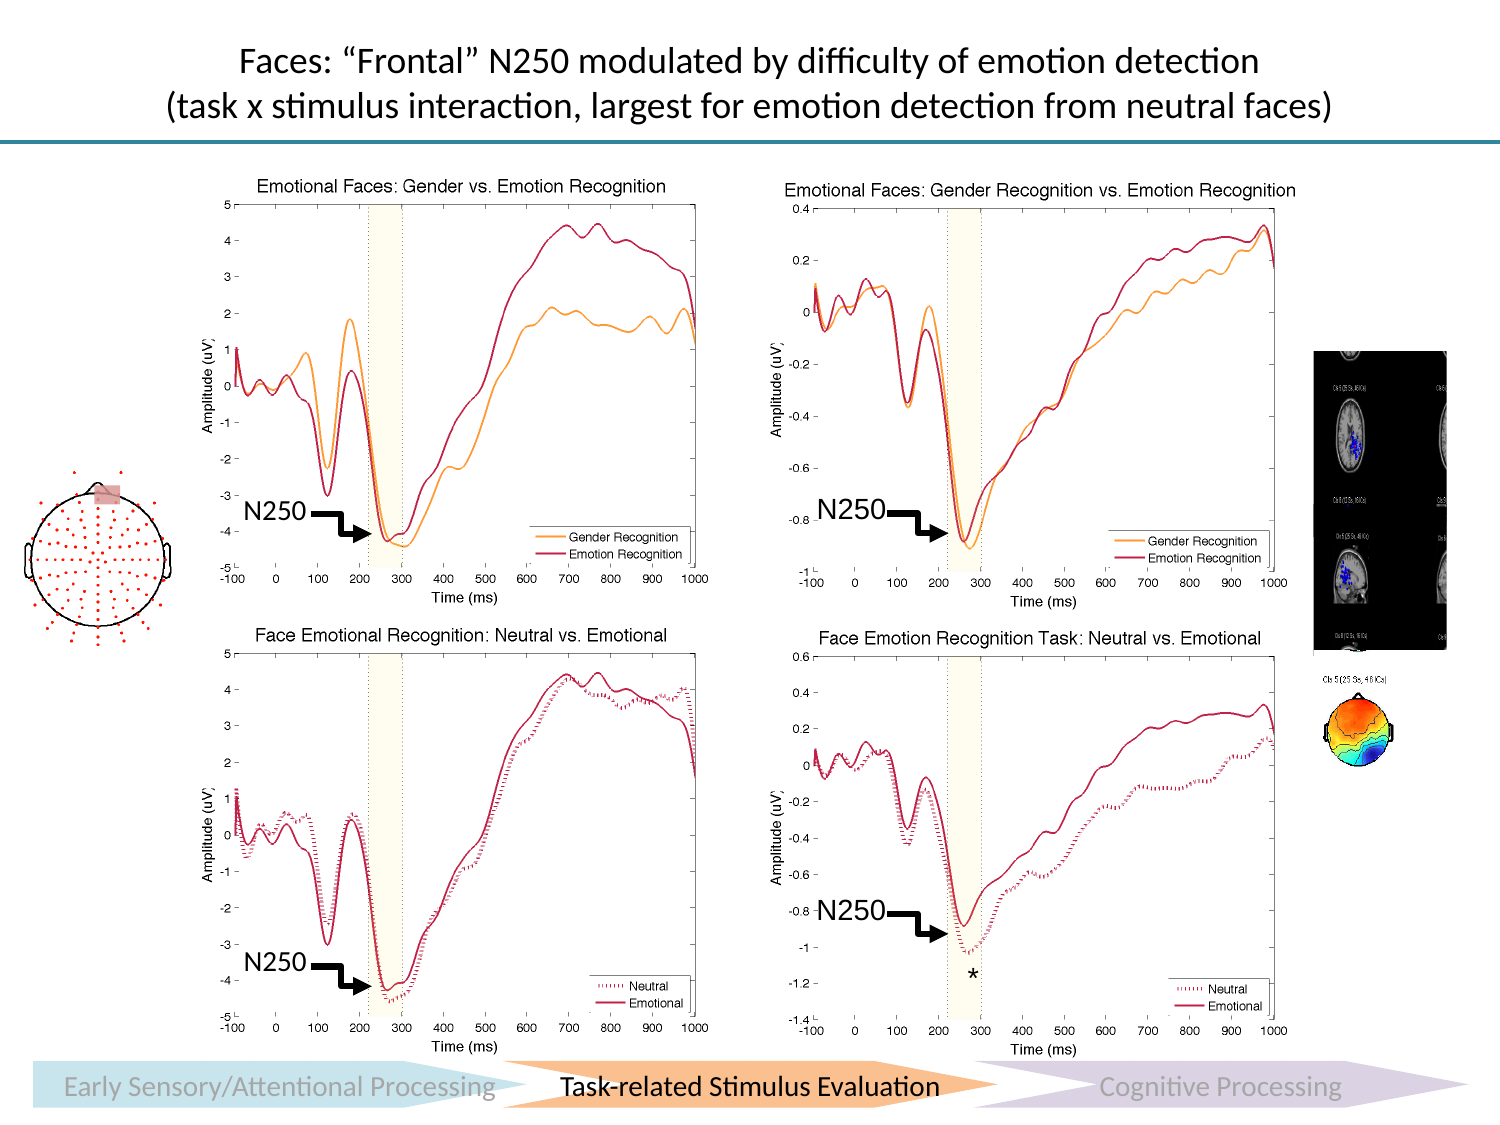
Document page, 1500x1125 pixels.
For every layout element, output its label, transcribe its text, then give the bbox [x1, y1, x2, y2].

text_box * [952, 952, 994, 1002]
text_box Cognitive Processing [973, 1060, 1469, 1108]
text_box N250 [228, 483, 322, 534]
picture [0, 170, 1450, 1068]
text_box Early Sensory/Attentional Processing [33, 1060, 527, 1108]
text_box N250 [801, 483, 902, 534]
text_box [94, 485, 121, 505]
text_box N250 [228, 934, 322, 985]
text_box N250 [801, 883, 902, 934]
text_box Task-related Stimulus Evaluation [502, 1060, 998, 1108]
title Faces: “Frontal” N250 modulated by difficulty of emotion detection (task x stimulus interaction, largest for emotion detection from neutral faces) [0, 28, 1500, 142]
